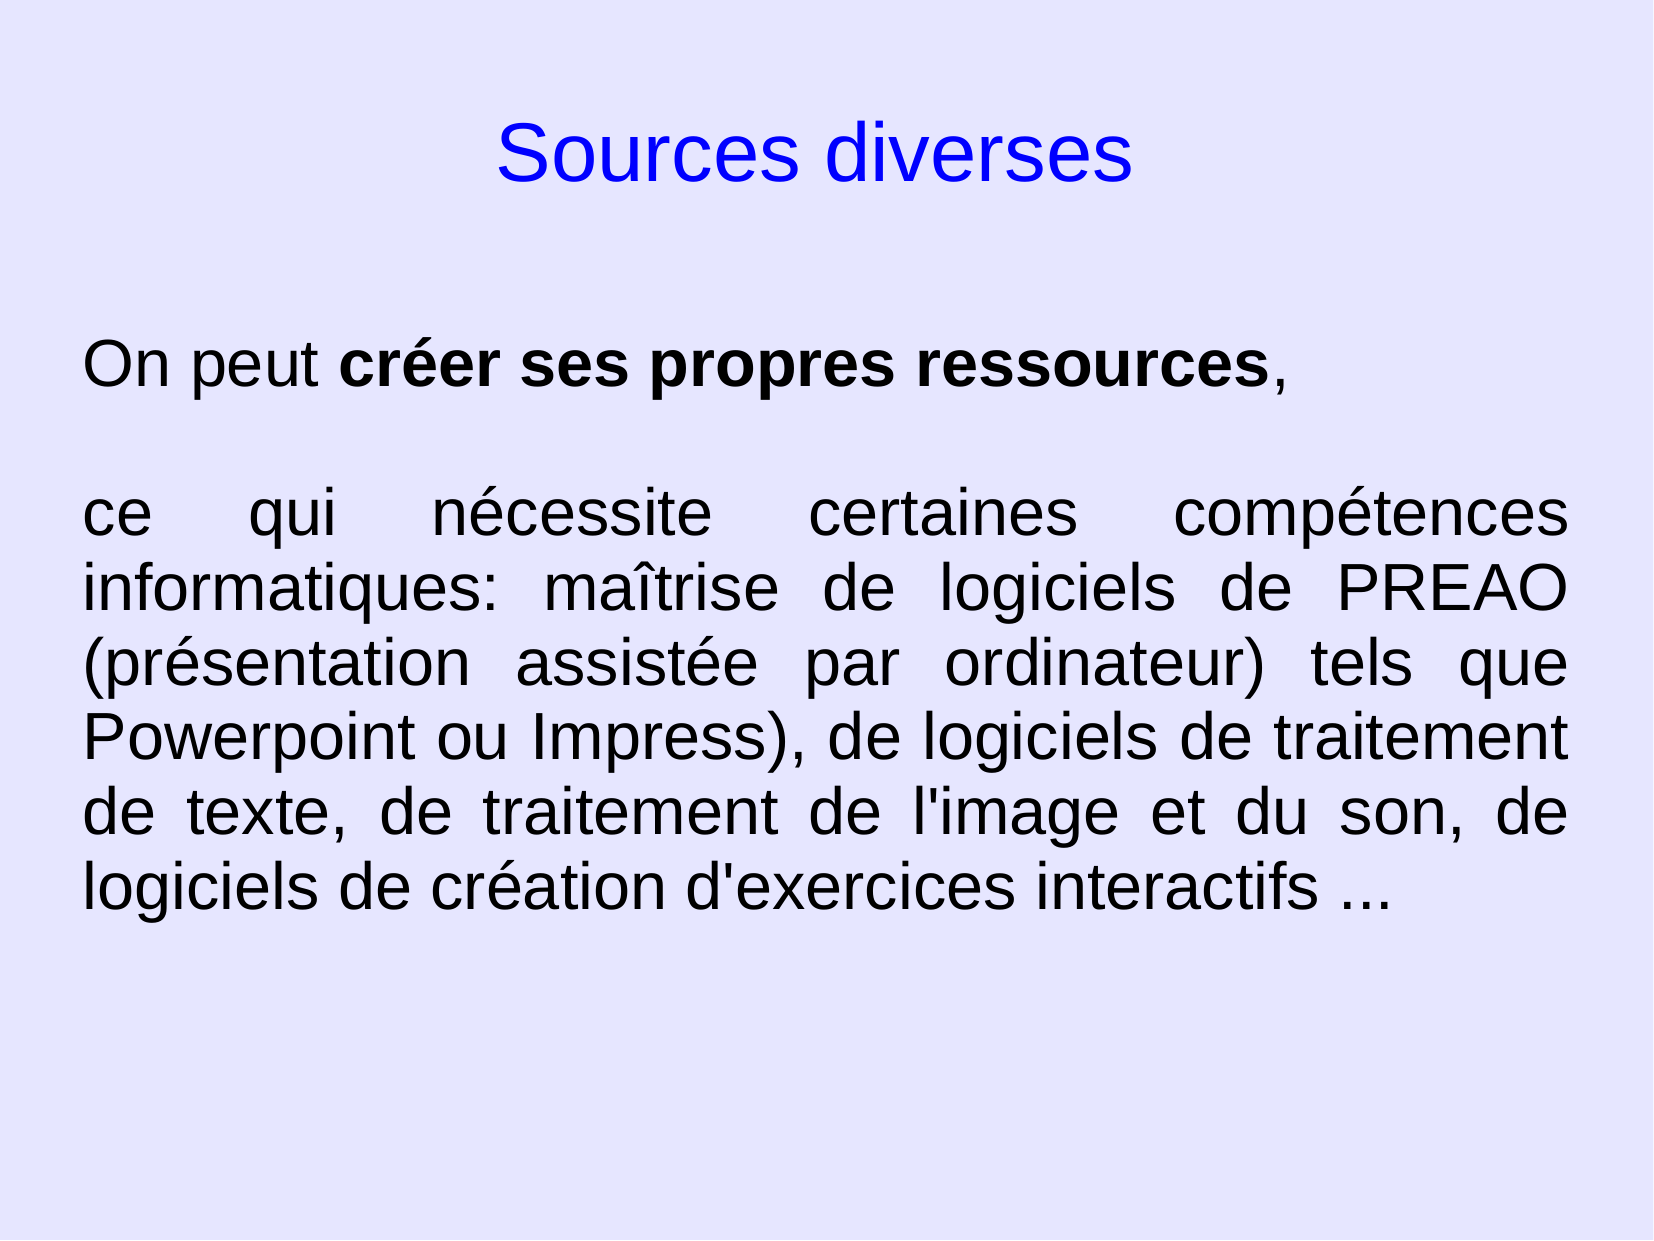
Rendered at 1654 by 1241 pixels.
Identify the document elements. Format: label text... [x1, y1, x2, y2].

subtitle On peut créer ses propres ressources, ce qui nécessite certaines compétences informatiques: maîtrise de logiciels de PREAO (présentation assistée par ordinateur) tels que Powerpoint ou Impress), de logiciels de traitement de texte, de traitement de l'image et du son, de logiciels de création d'exercices interactifs ... [82, 297, 1571, 1102]
title Sources diverses [82, 56, 1571, 250]
